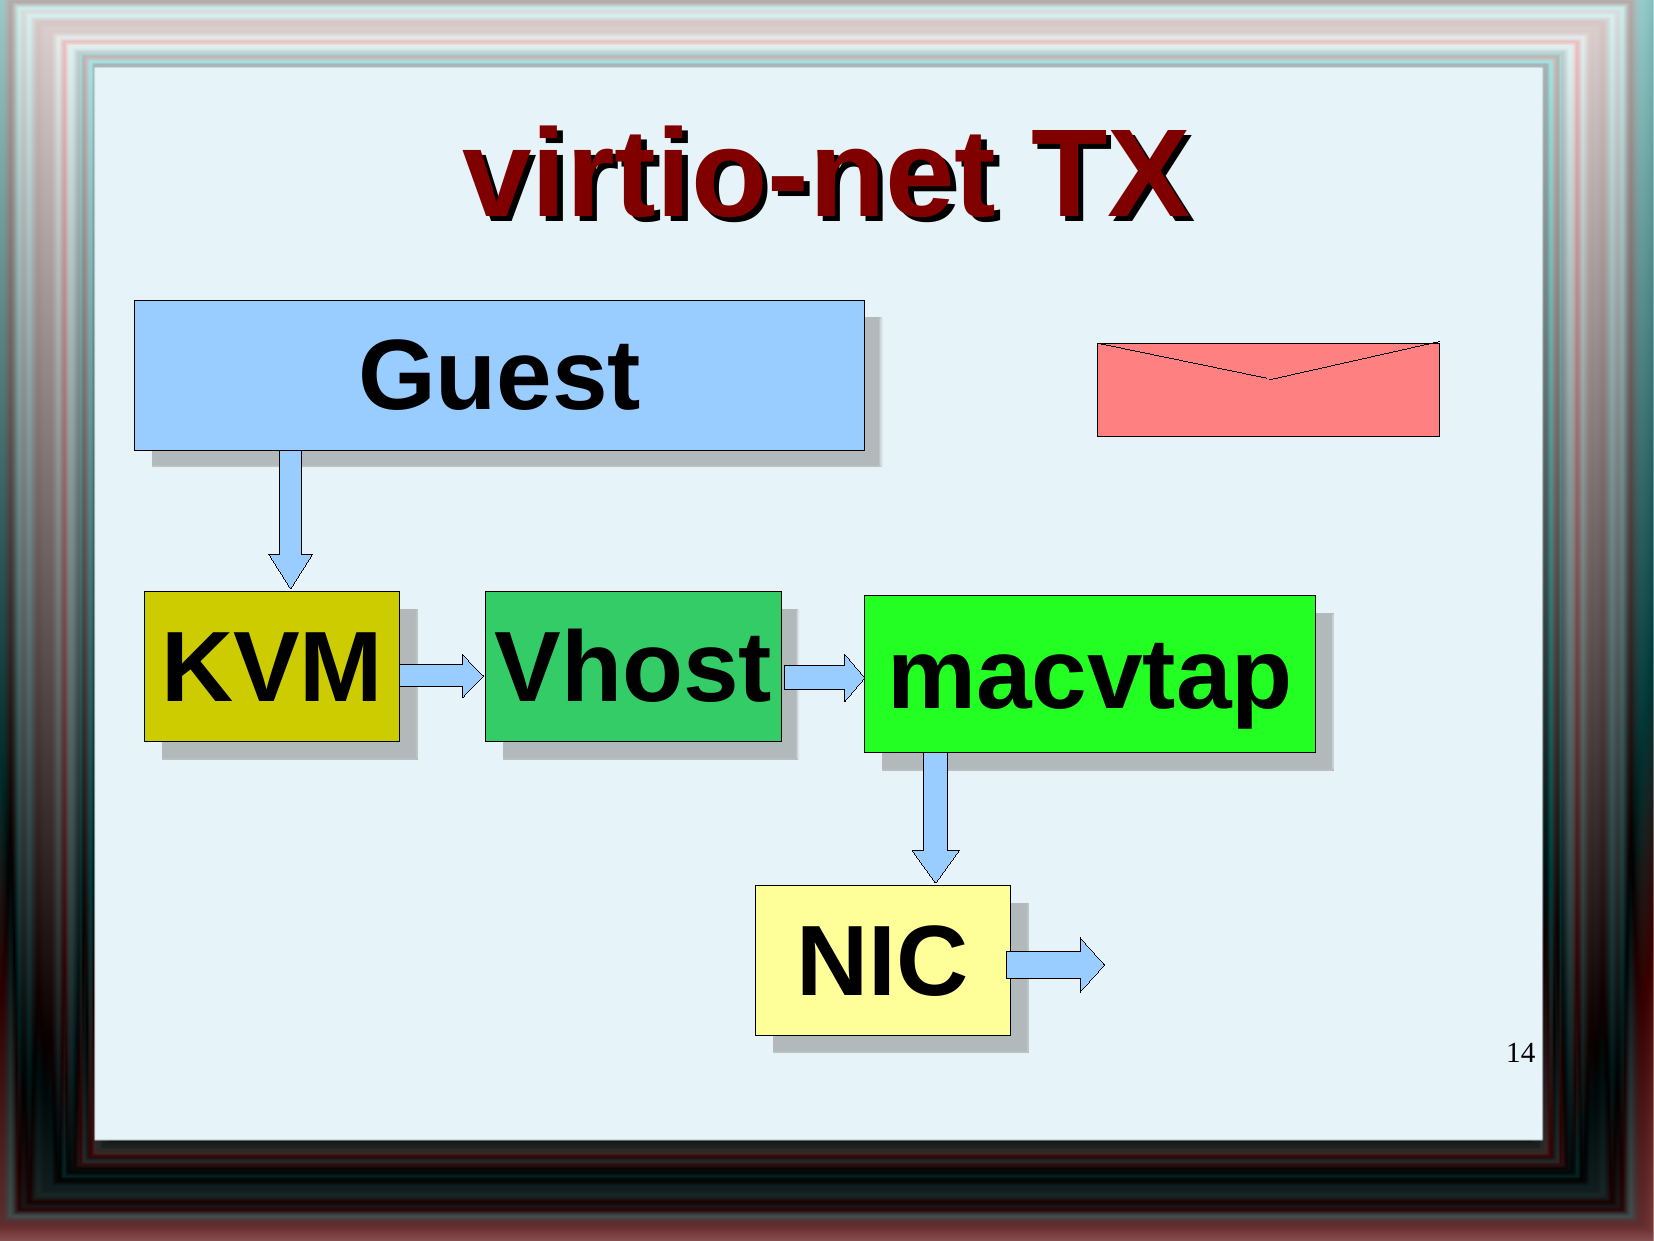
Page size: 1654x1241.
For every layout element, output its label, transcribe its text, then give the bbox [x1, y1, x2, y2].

text_box [1006, 937, 1105, 993]
text_box [268, 450, 313, 589]
picture [0, 0, 1654, 1241]
text_box NIC [755, 885, 1011, 1036]
text_box [912, 752, 960, 883]
text_box [784, 654, 865, 702]
text_box Vhost [485, 591, 782, 742]
title virtio-net TX [118, 102, 1536, 243]
text_box [399, 654, 484, 698]
text_box [1097, 343, 1440, 437]
text_box macvtap [864, 595, 1316, 753]
text_box KVM [144, 591, 400, 742]
text_box Guest [134, 300, 865, 451]
